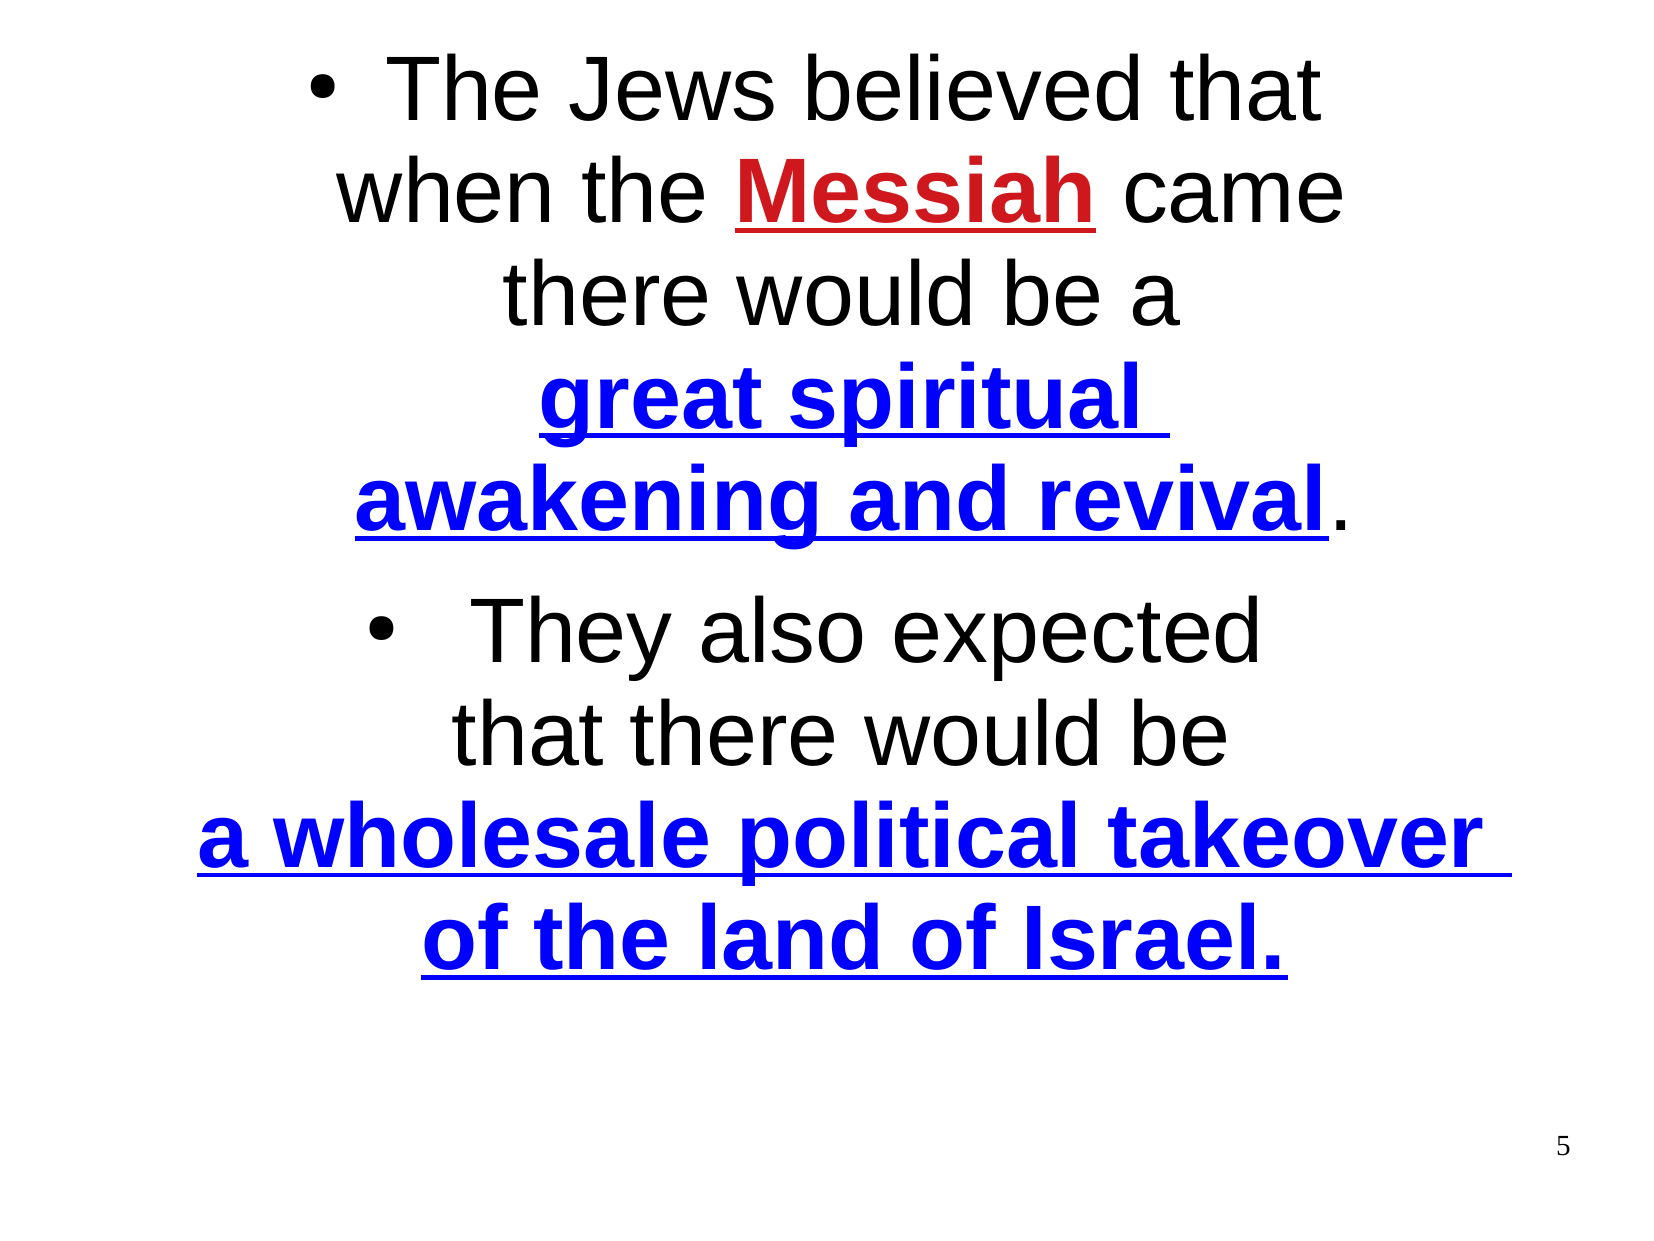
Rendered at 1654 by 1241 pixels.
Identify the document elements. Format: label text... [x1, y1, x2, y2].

list The Jews believed that when the Messiah came there would be a great spiritual awakening and revival. They also expected that there would be a wholesale political takeover of the land of Israel. [75, 37, 1564, 1109]
